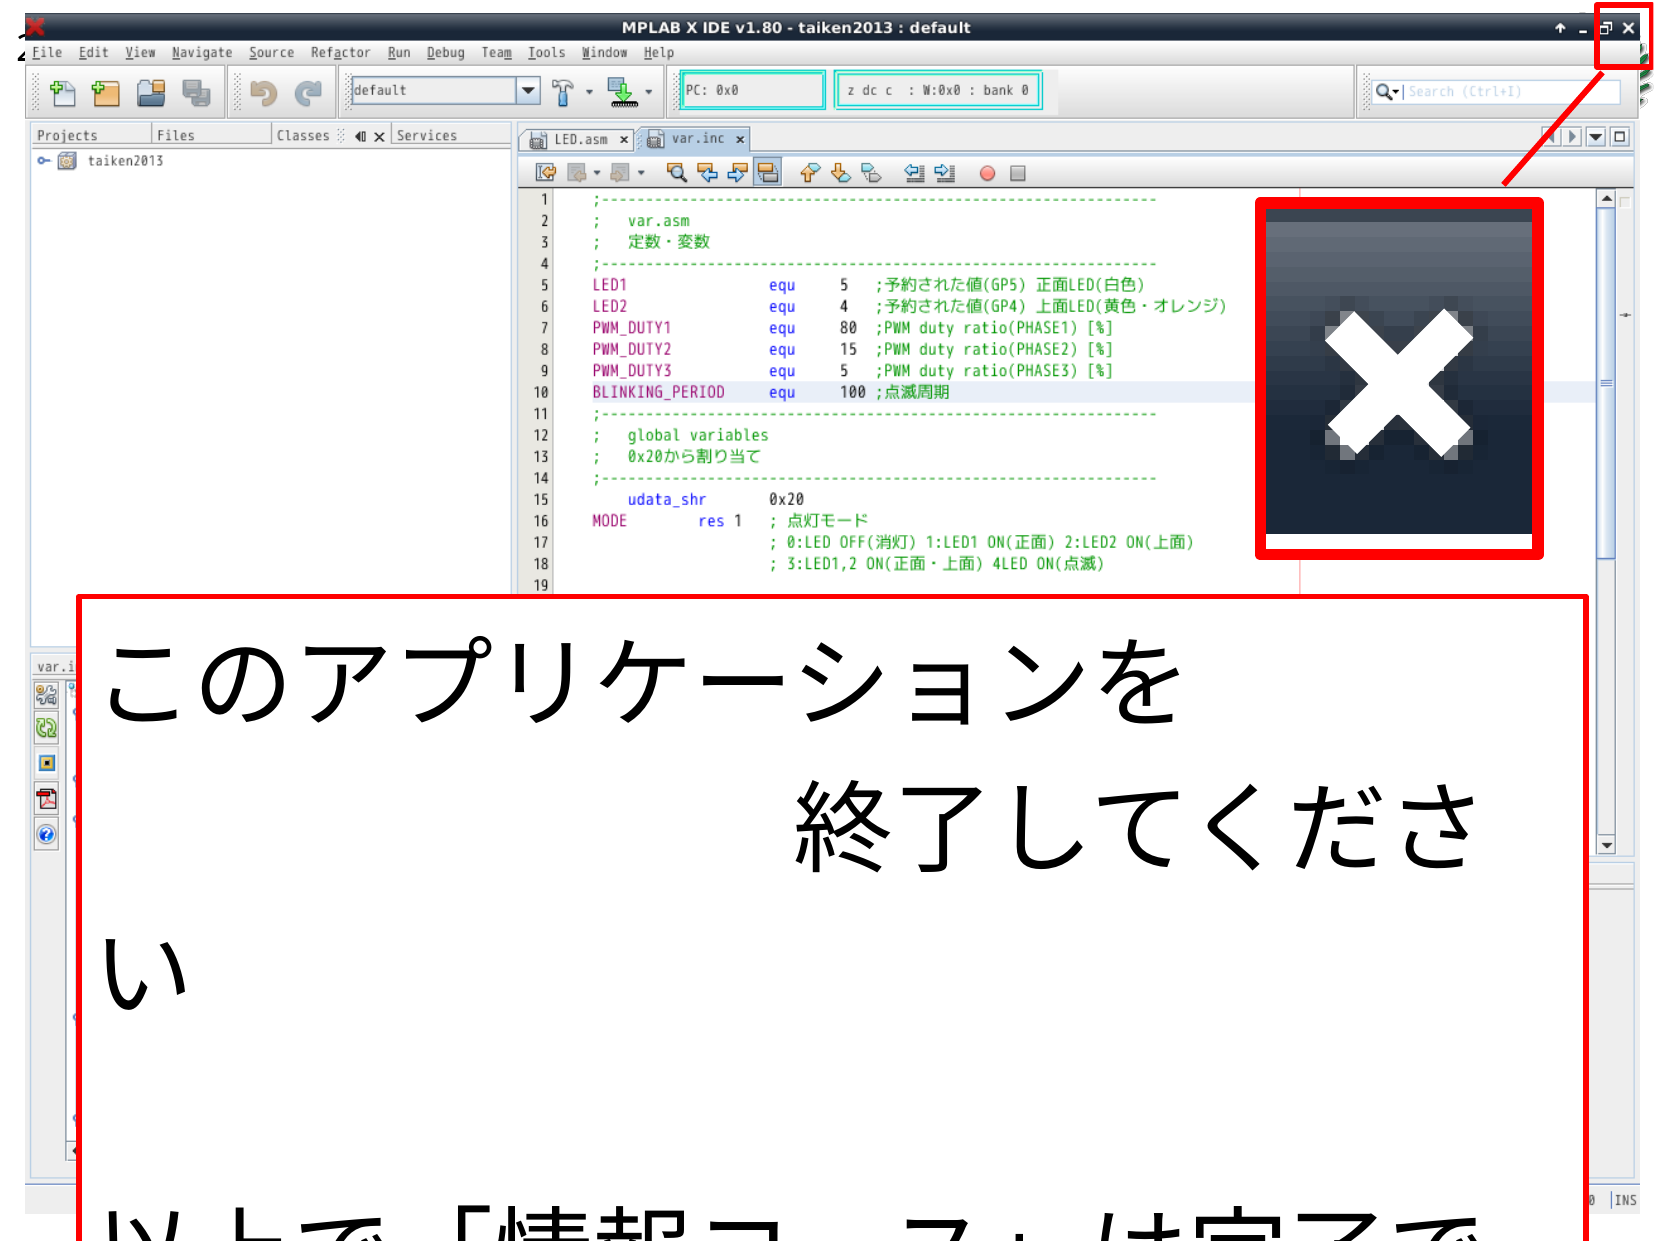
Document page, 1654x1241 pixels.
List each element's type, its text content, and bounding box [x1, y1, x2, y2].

text_box このアプリケーションを 終了してください 以上で「情報コース」は完了です。 [78, 596, 1586, 1042]
picture [25, 0, 1654, 1214]
picture [1600, 8, 1649, 64]
